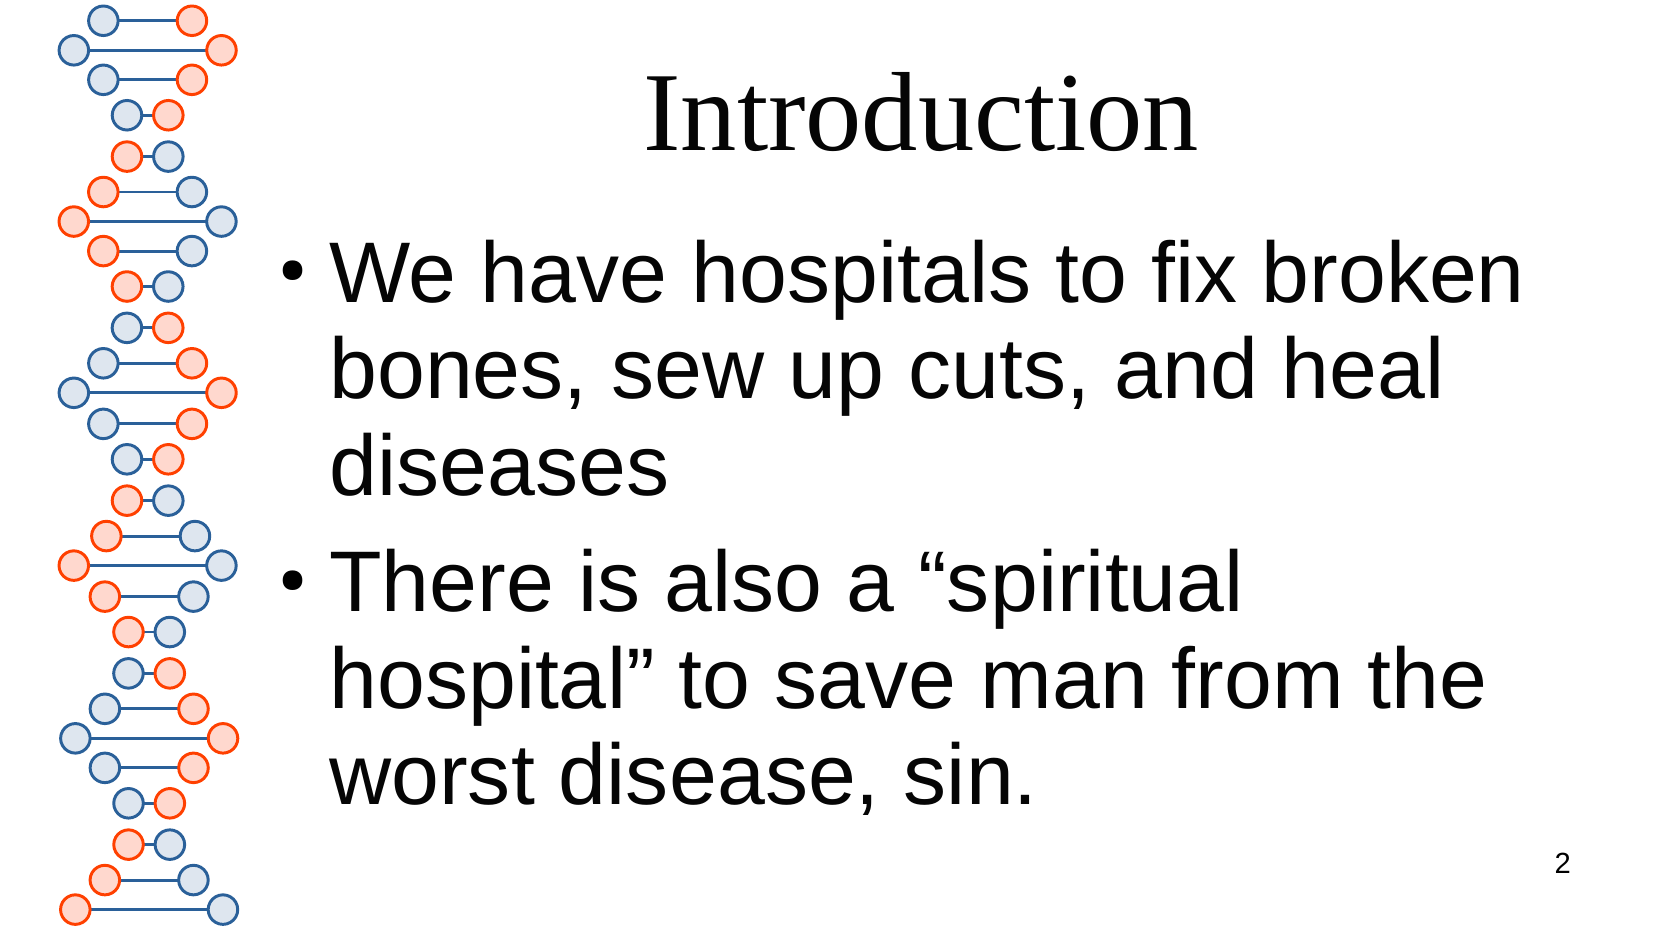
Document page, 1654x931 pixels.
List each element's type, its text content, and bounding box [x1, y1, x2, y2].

list We have hospitals to fix broken bones, sew up cuts, and heal diseases There is also a “spiritual hospital” to save man from the worst disease, sin. [262, 224, 1595, 826]
title Introduction [265, 35, 1595, 189]
